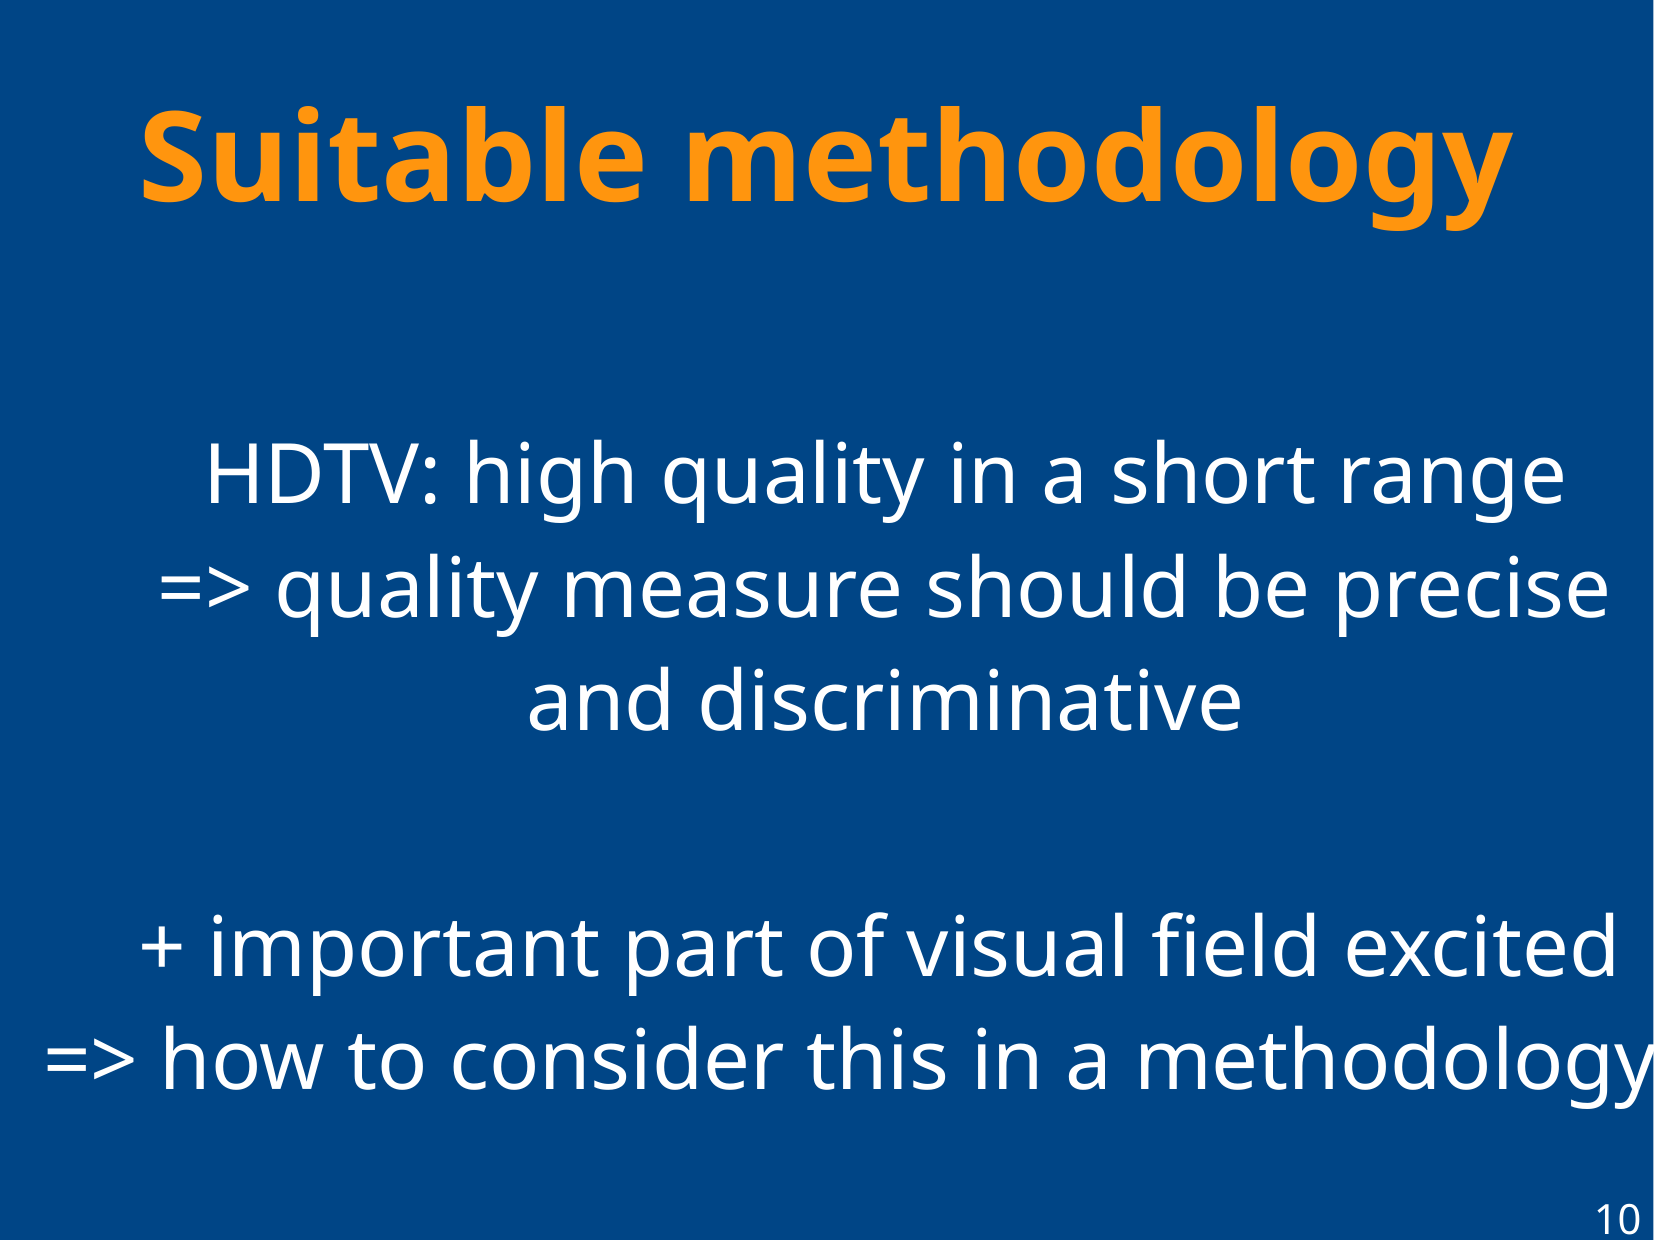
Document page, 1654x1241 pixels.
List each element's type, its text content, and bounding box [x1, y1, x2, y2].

text_box + important part of visual field excited => how to consider this in a methodology ? [28, 879, 1626, 1084]
text_box HDTV: high quality in a short range => quality measure should be precise and discriminative [143, 407, 1511, 706]
title Suitable methodology [82, 56, 1571, 250]
